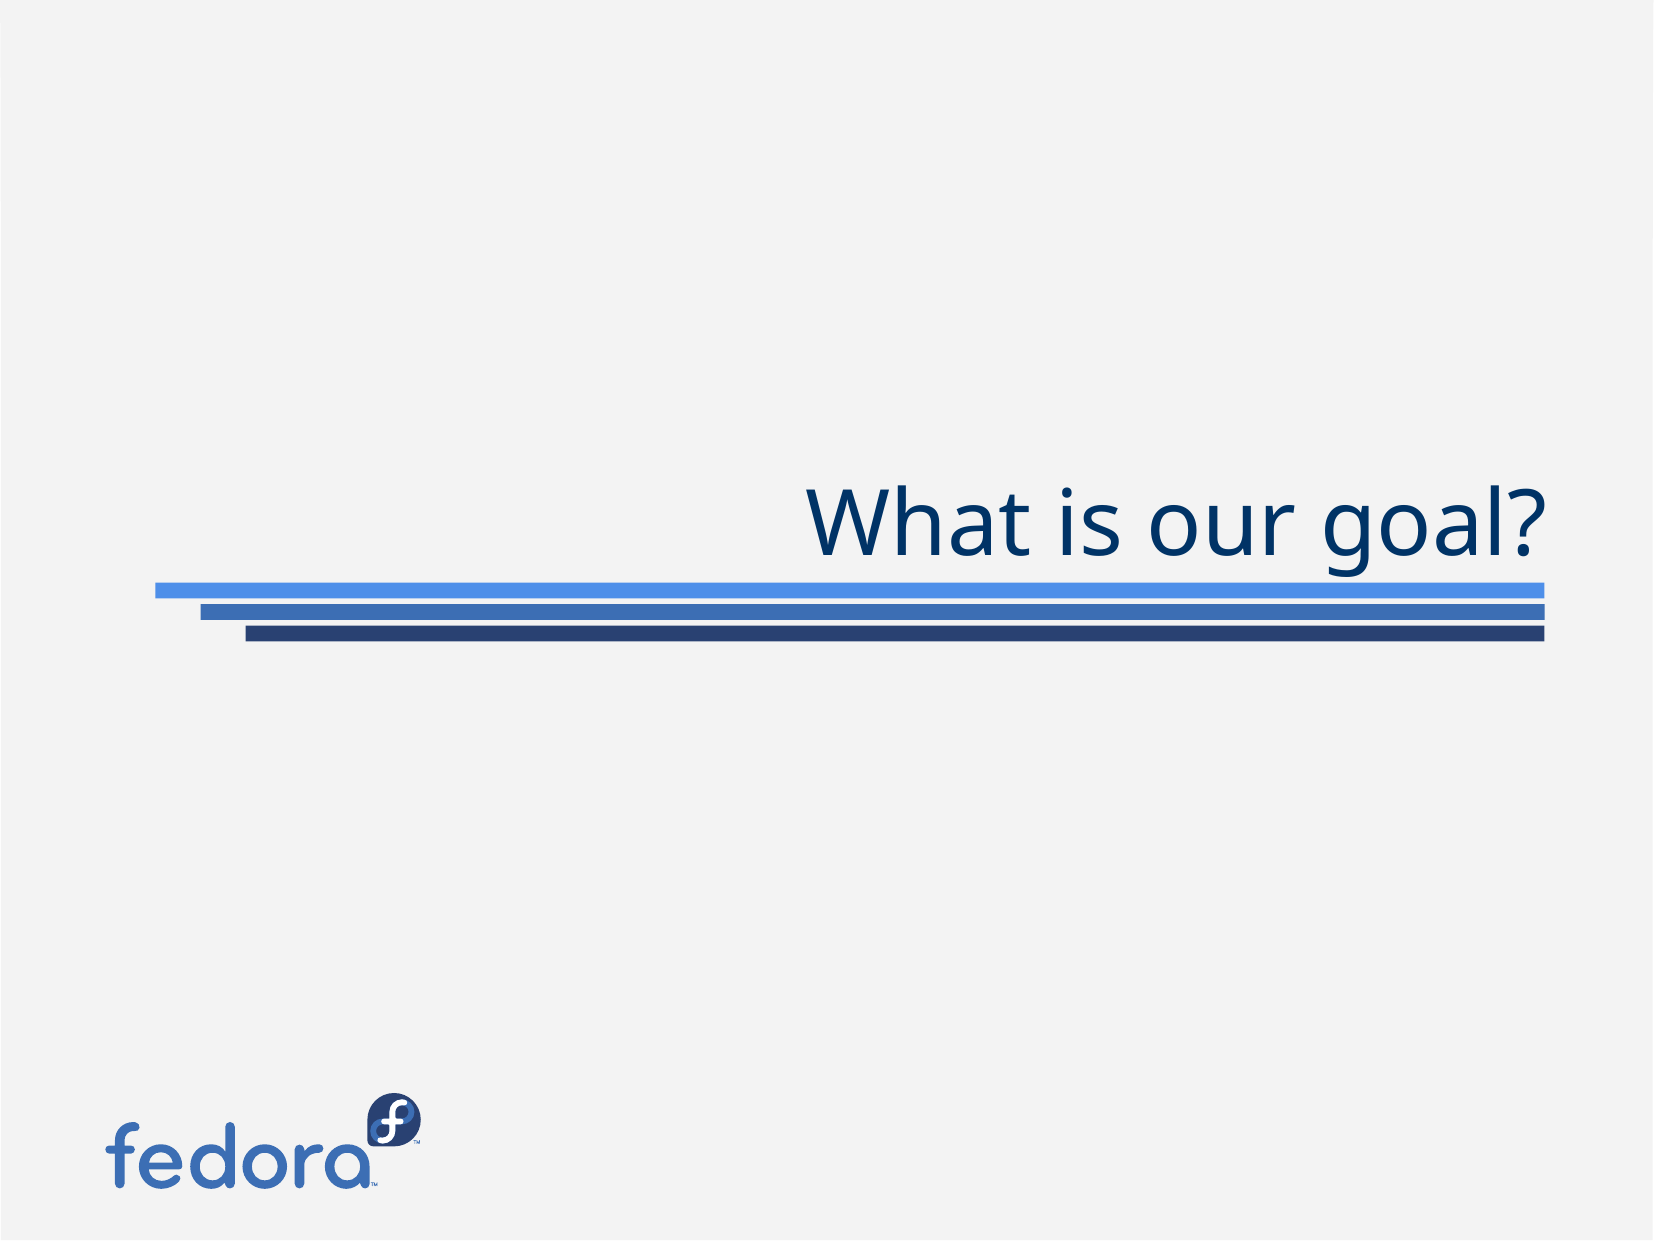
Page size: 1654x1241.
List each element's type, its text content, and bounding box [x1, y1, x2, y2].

title What is our goal? [60, 416, 1549, 624]
picture [60, 1048, 466, 1234]
